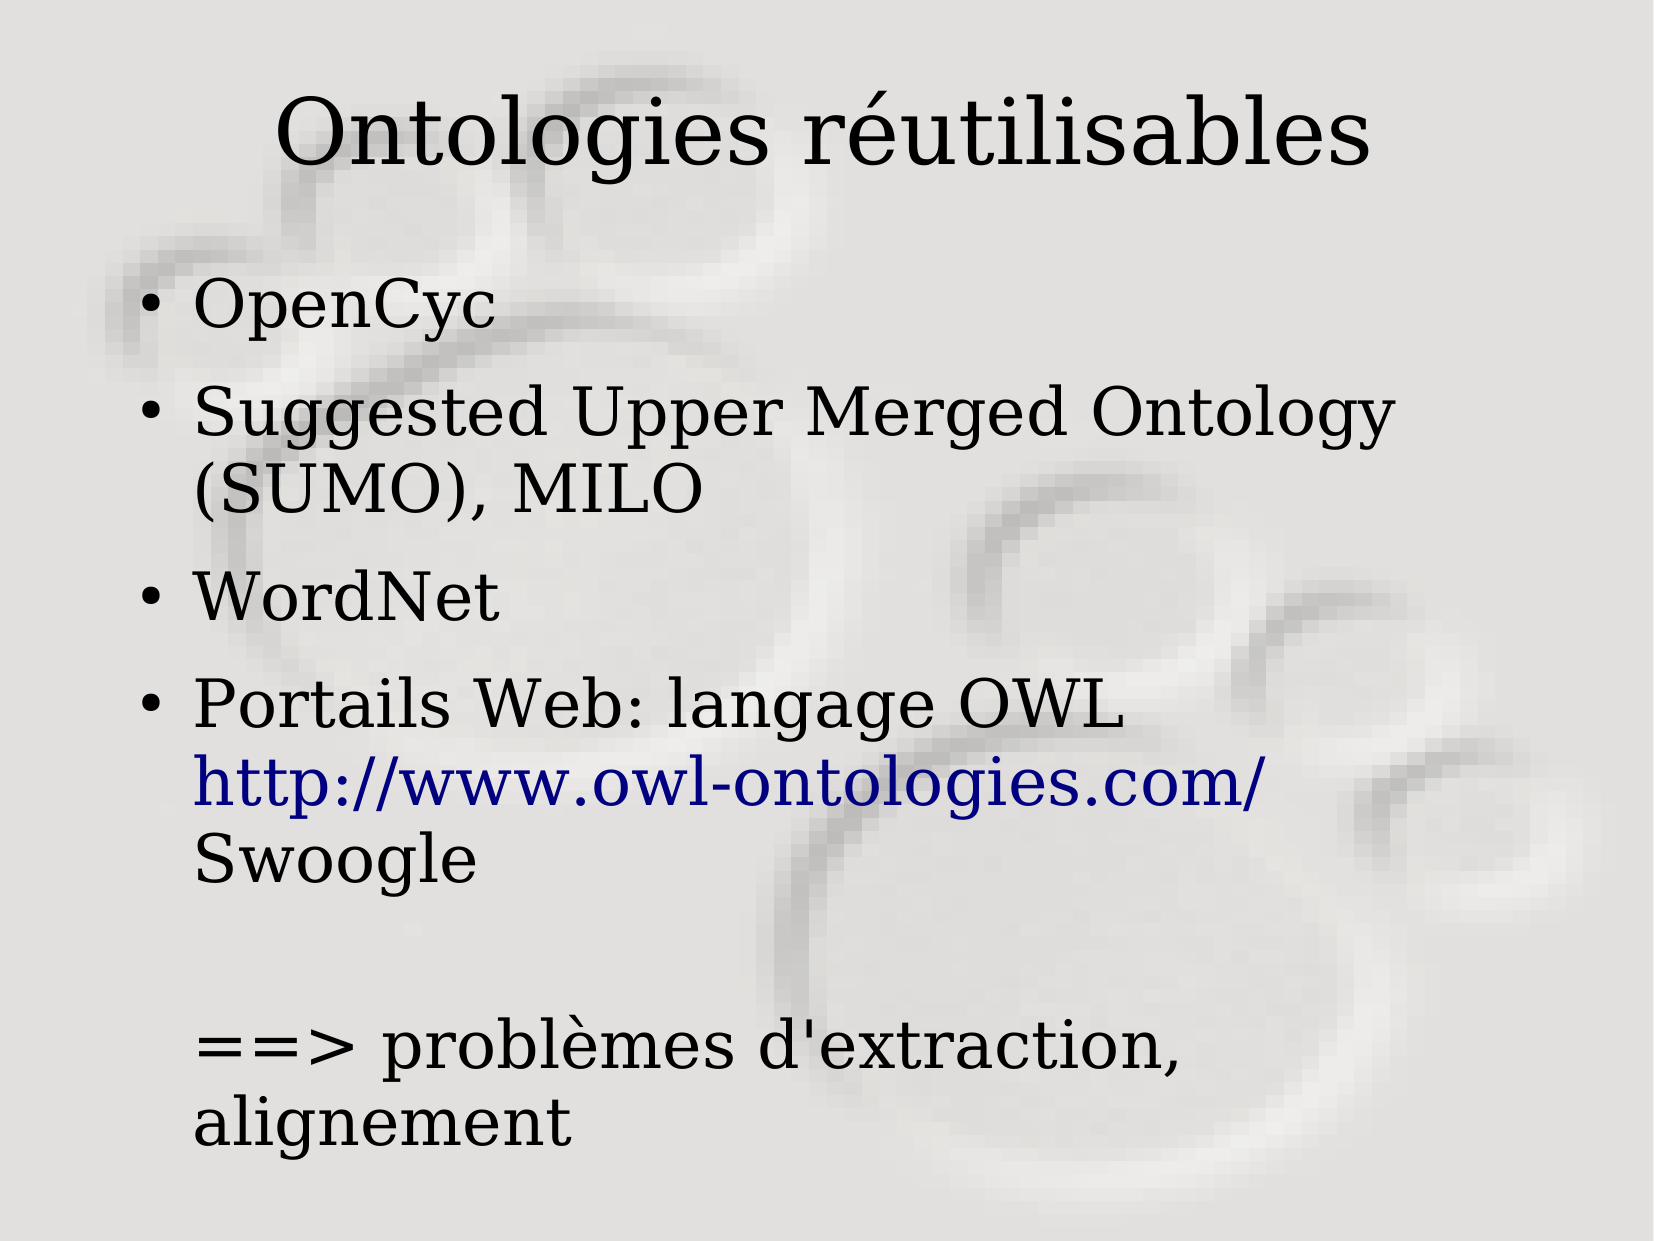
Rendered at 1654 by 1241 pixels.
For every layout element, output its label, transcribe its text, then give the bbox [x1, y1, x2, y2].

picture [0, 0, 1654, 1241]
title Ontologies réutilisables [118, 29, 1531, 237]
list OpenCyc Suggested Upper Merged Ontology (SUMO), MILO WordNet Portails Web: langage OWL http://www.owl-ontologies.com/ Swoogle ==> problèmes d'extraction, alignement [121, 265, 1534, 1241]
